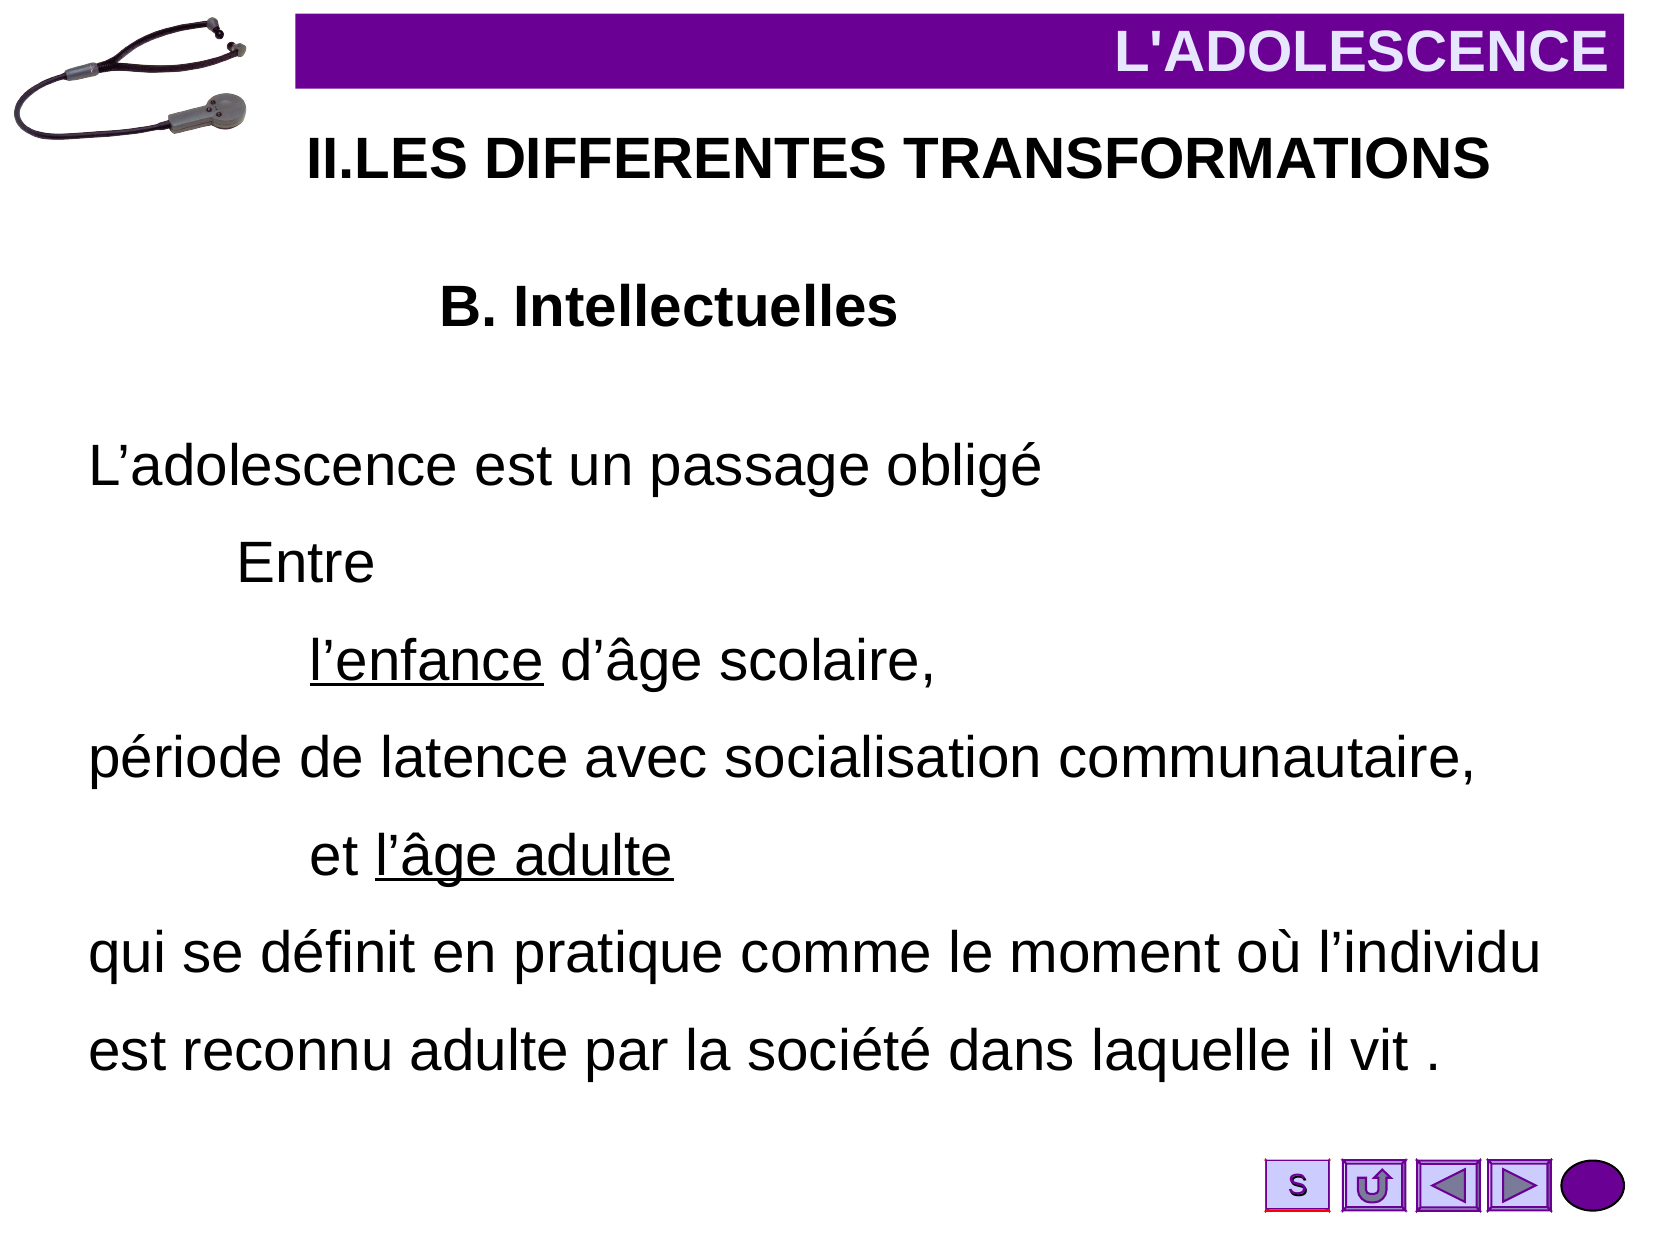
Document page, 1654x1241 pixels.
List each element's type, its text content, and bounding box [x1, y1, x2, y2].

text_box L’adolescence est un passage obligé Entre l’enfance d’âge scolaire, période de latence avec socialisation communautaire, et l’âge adulte qui se définit en pratique comme le moment où l’individu est reconnu adulte par la société dans laquelle il vit . [88, 417, 1565, 1065]
text_box L'ADOLESCENCE [295, 13, 1625, 89]
text_box B. Intellectuelles [424, 265, 916, 346]
picture [8, 8, 260, 153]
text_box II.LES DIFFERENTES TRANSFORMATIONS [265, 118, 1506, 200]
text_box [1561, 1160, 1625, 1211]
